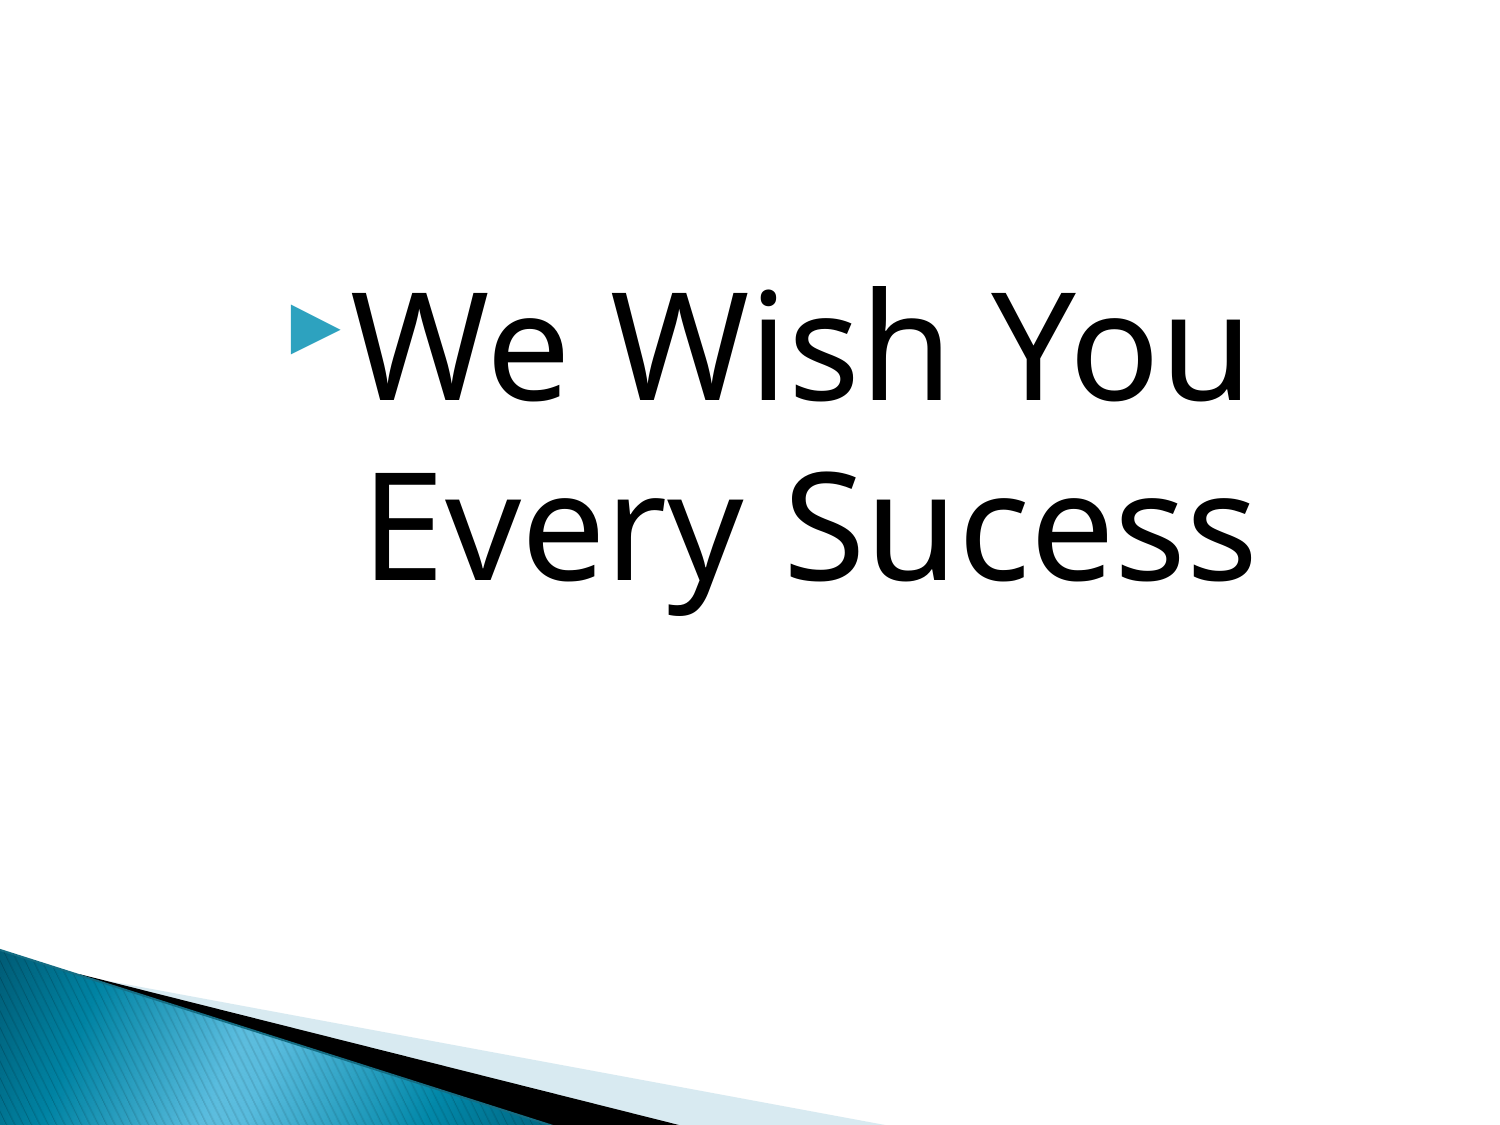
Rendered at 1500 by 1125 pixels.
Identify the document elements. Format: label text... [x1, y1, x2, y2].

list We Wish You Every Sucess [75, 243, 1426, 986]
